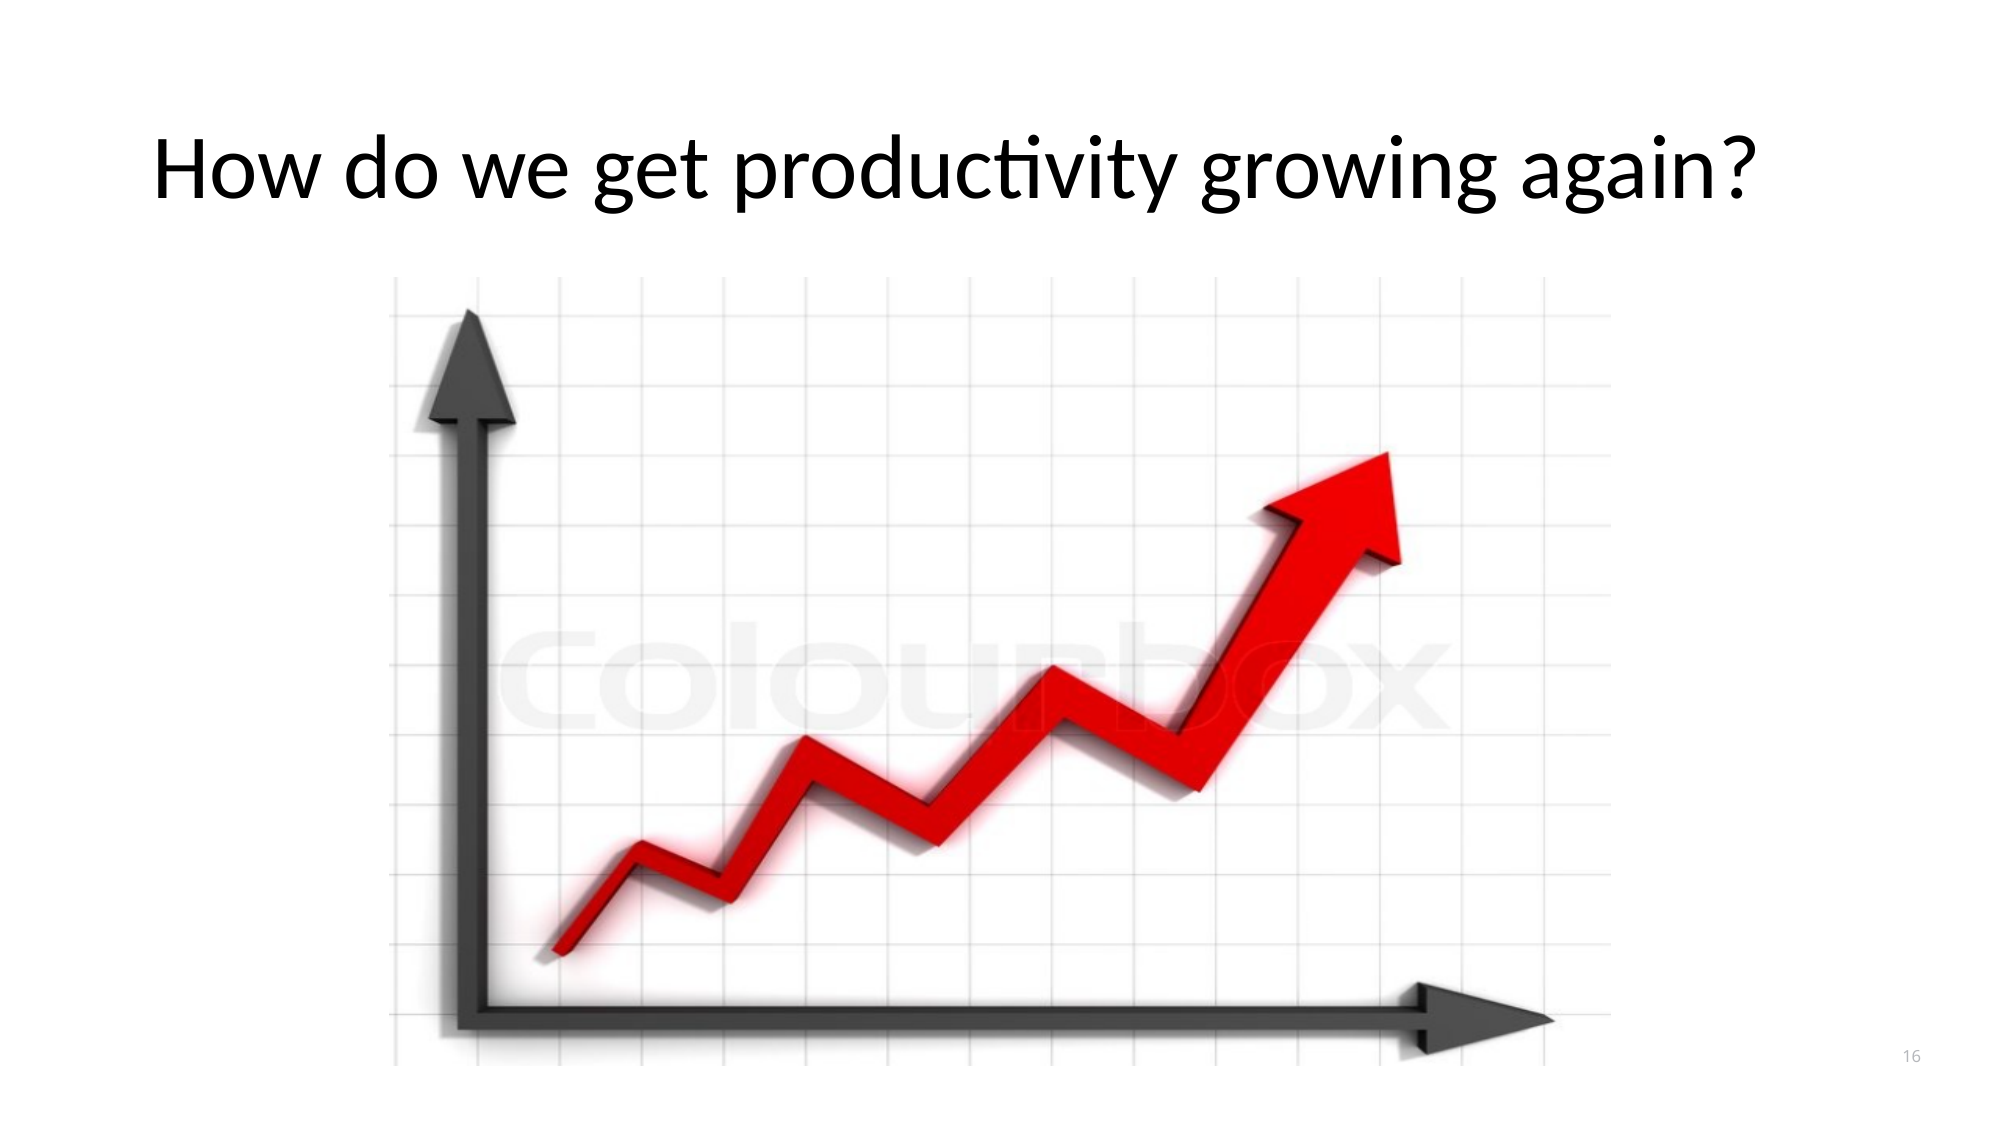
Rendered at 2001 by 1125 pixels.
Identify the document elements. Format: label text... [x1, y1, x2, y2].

title How do we get productivity growing again? [137, 59, 1863, 278]
picture [389, 277, 1611, 1066]
text_box [1887, 1038, 1967, 1071]
